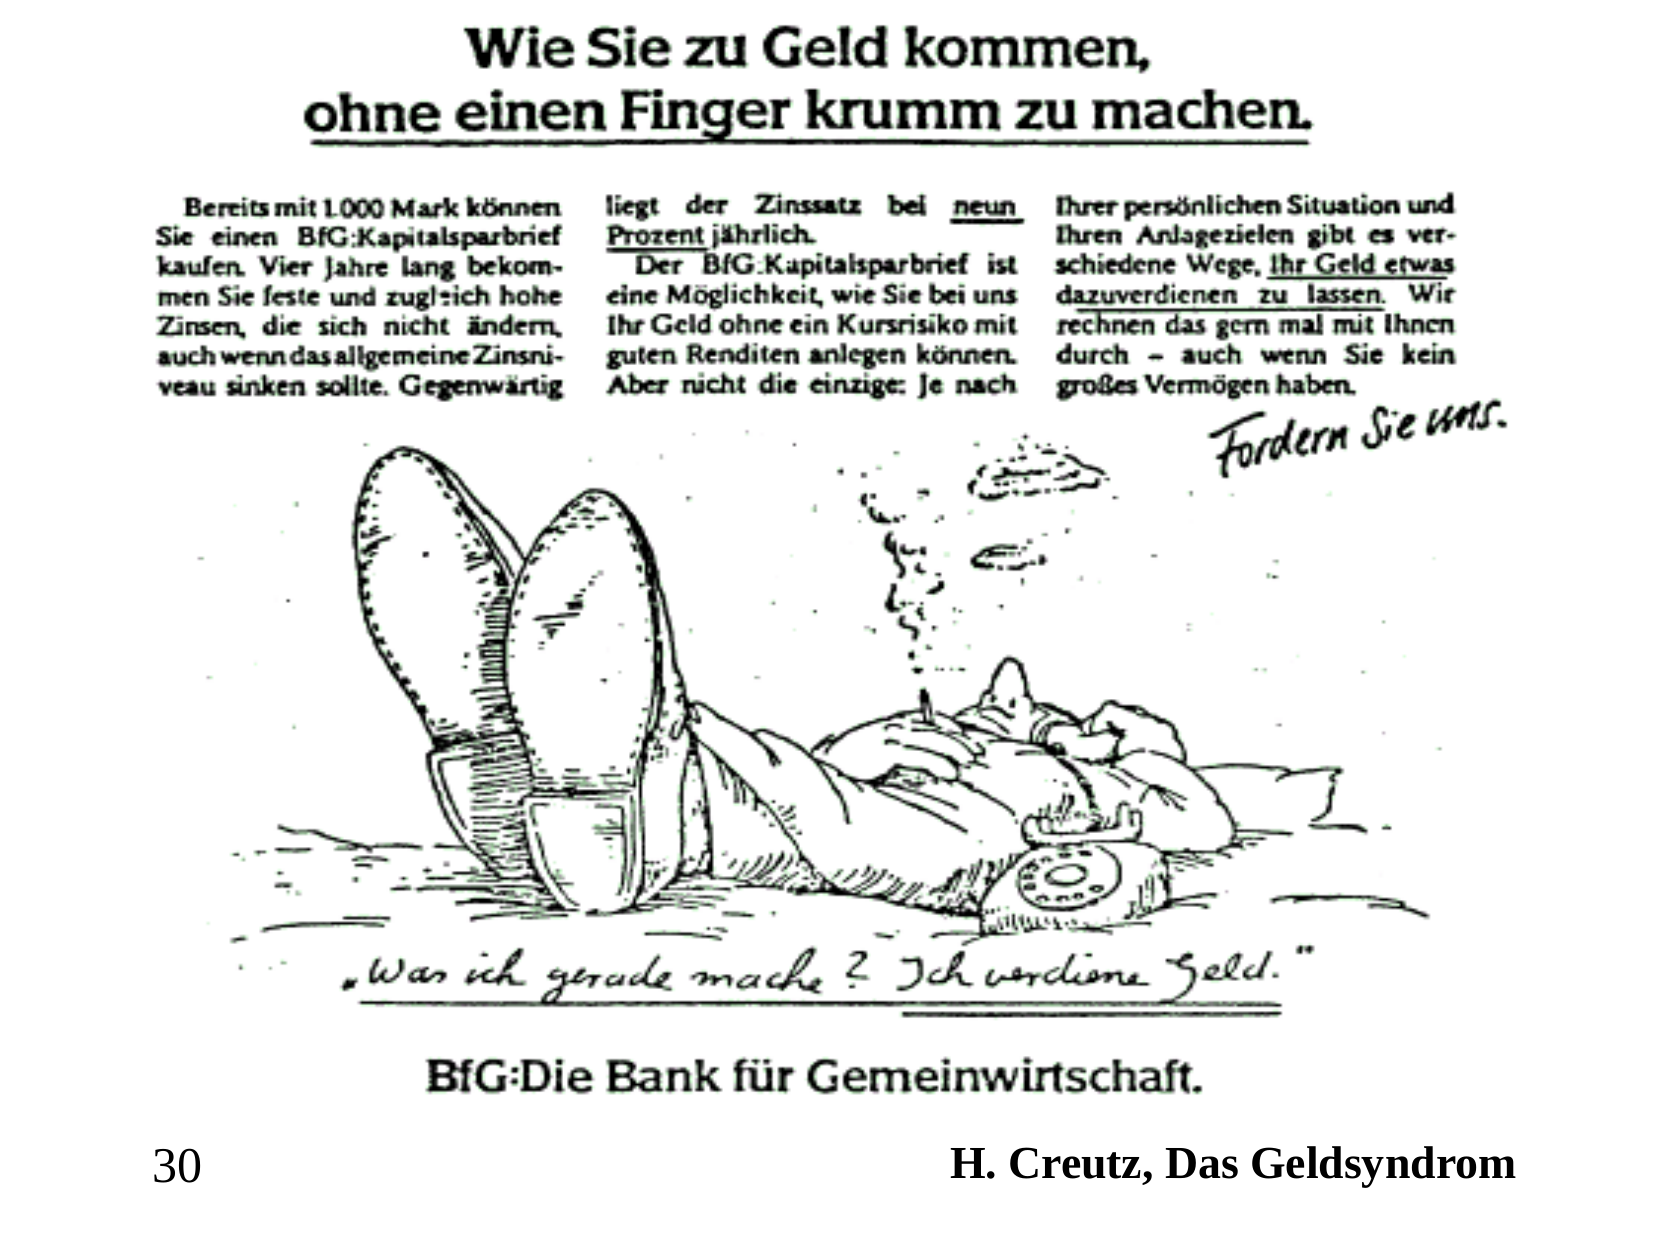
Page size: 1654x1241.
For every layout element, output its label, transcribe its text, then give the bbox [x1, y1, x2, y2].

text_box <Foliennummer> [0, 1130, 383, 1207]
text_box H. Creutz, Das Geldsyndrom [935, 1130, 1532, 1197]
picture [107, 8, 1546, 1137]
